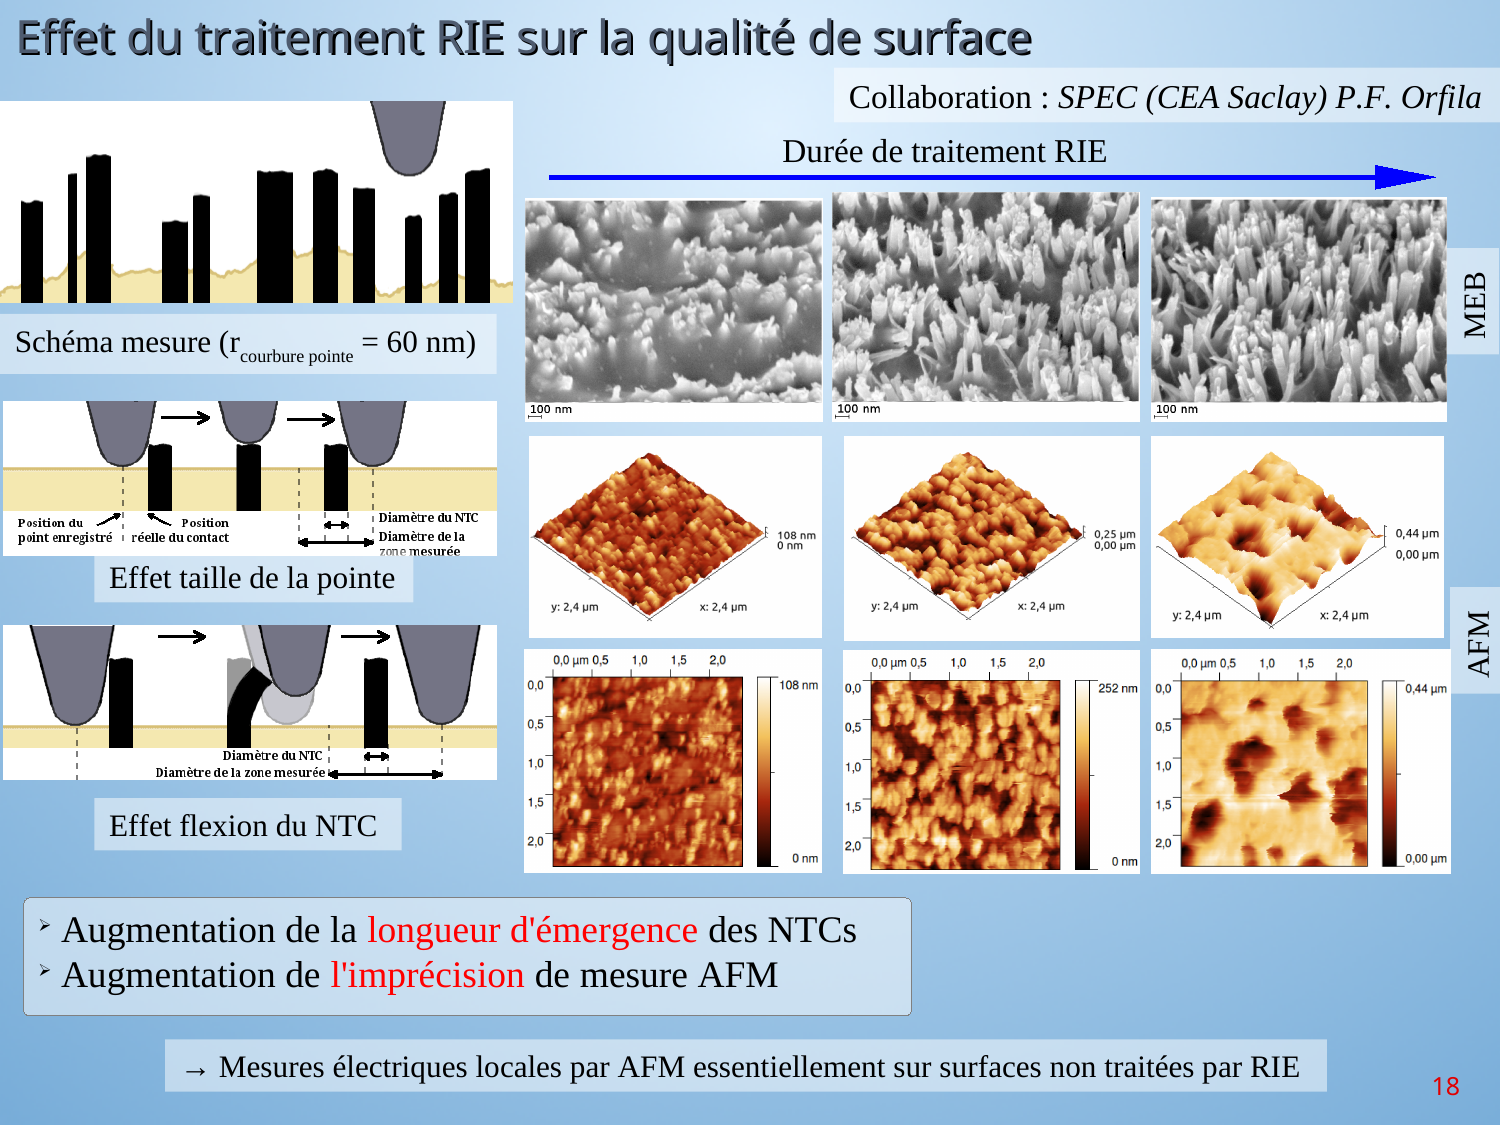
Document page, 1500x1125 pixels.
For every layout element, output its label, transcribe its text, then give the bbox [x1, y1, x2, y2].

text_box Effet flexion du NTC [94, 798, 402, 851]
picture [0, 76, 1500, 1125]
text_box Effet taille de la pointe [94, 550, 414, 603]
text_box <numéro> [1349, 1062, 1476, 1103]
text_box AFM [1450, 587, 1500, 694]
text_box [23, 1003, 912, 1016]
text_box [549, 165, 1436, 190]
text_box Durée de traitement RIE [767, 122, 1229, 178]
text_box → Mesures électriques locales par AFM essentiellement sur surfaces non traitées par RIE [165, 1039, 1327, 1092]
title Effet du traitement RIE sur la qualité de surface [0, 0, 1500, 76]
text_box Collaboration : SPEC (CEA Saclay) P.F. Orfila [834, 67, 1500, 123]
text_box Schéma mesure (rcourbure pointe = 60 nm) [0, 313, 497, 374]
text_box MEB [1446, 248, 1499, 355]
text_box Augmentation de la longueur d'émergence des NTCs Augmentation de l'imprécision de mesure AFM [23, 897, 934, 1003]
